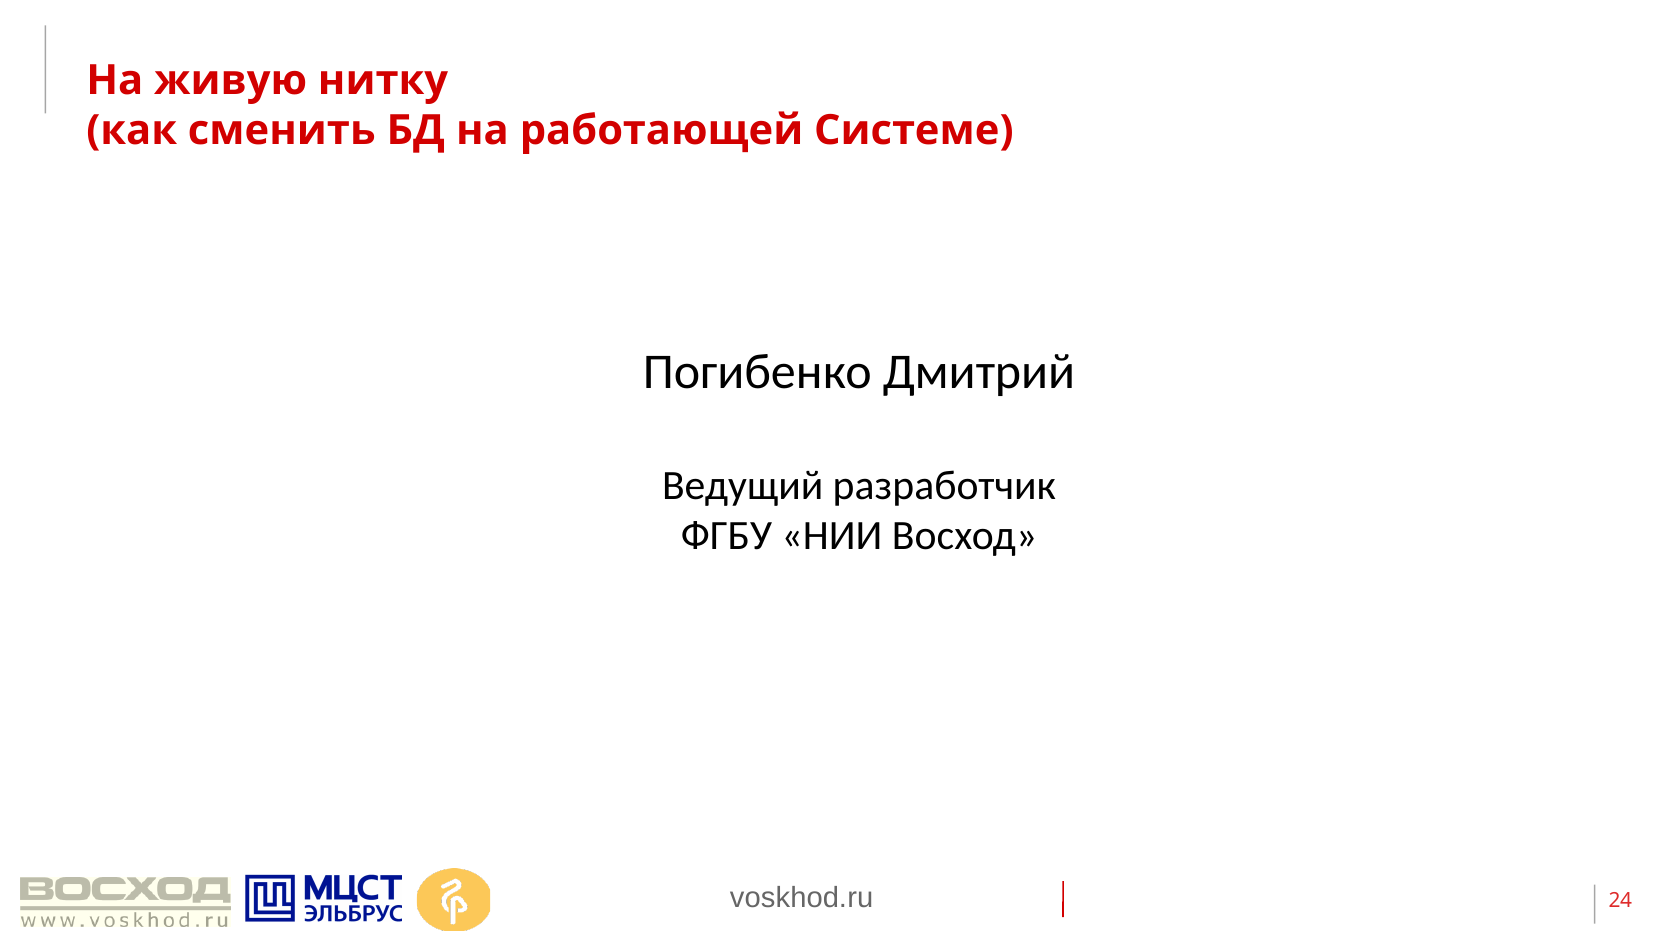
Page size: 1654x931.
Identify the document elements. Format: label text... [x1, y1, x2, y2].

title На живую нитку (как сменить БД на работающей Системе) [71, 45, 1619, 133]
slide_number <number> [1267, 884, 1647, 918]
picture [416, 868, 491, 931]
picture [20, 877, 231, 927]
text_box Погибенко Дмитрий Ведущий разработчик ФГБУ «НИИ Восход» [253, 330, 1465, 566]
picture [242, 874, 402, 922]
